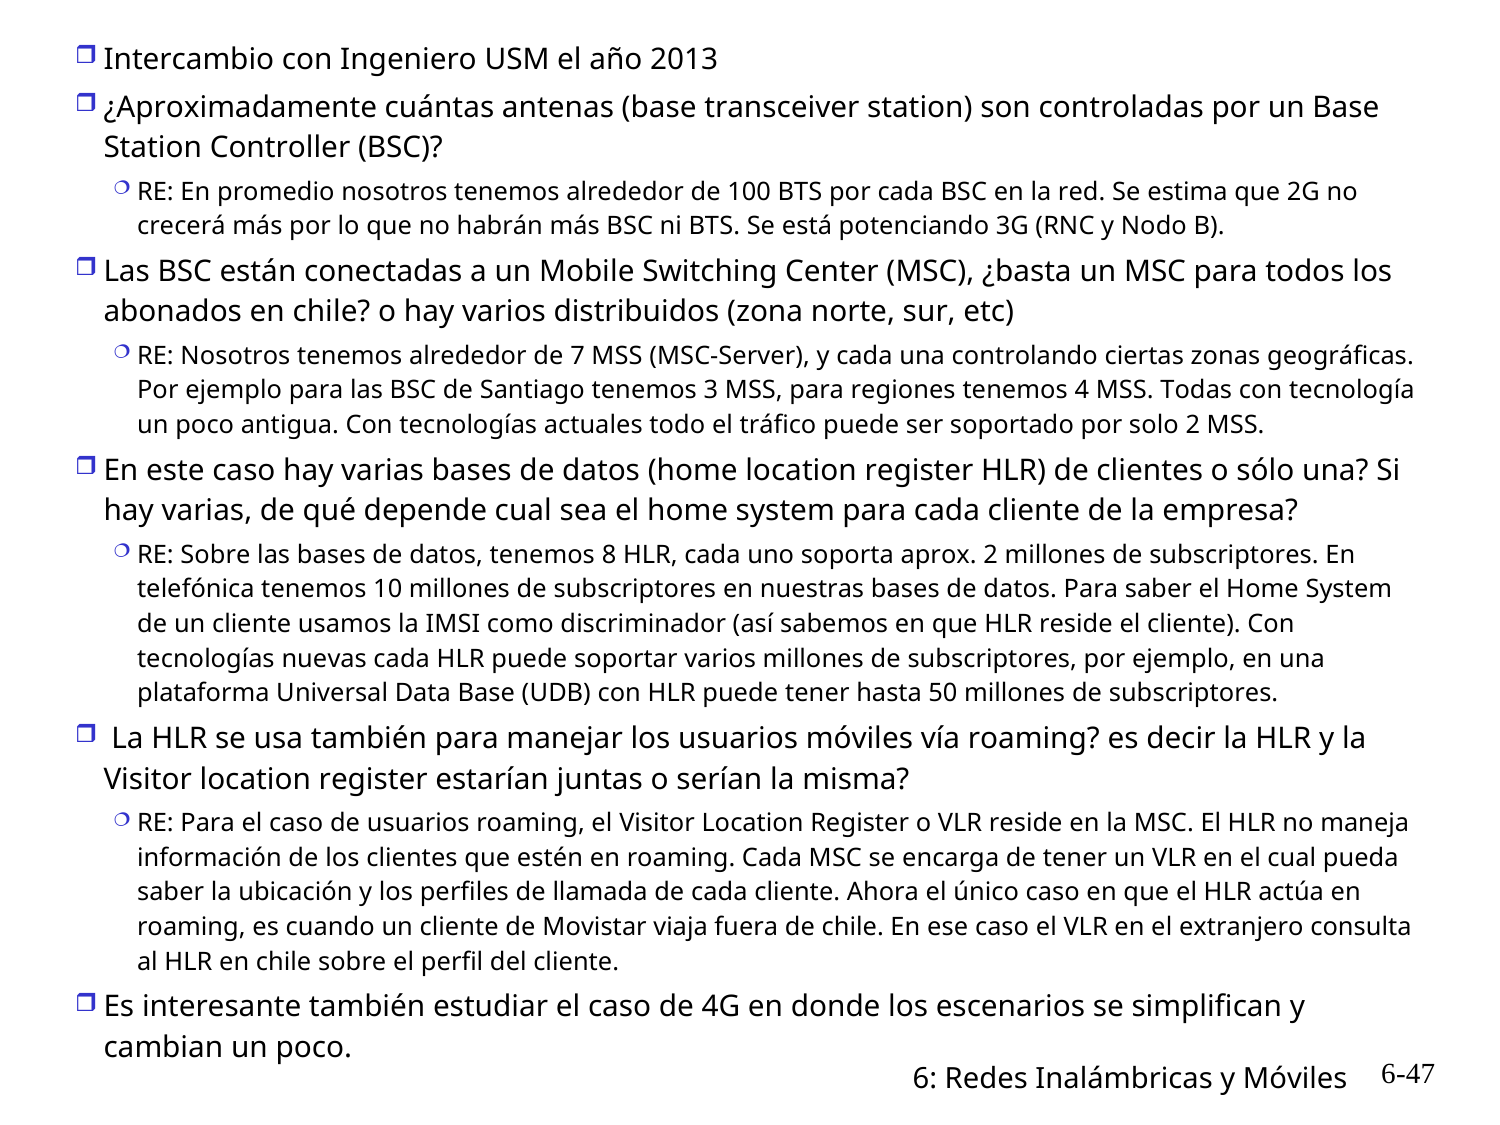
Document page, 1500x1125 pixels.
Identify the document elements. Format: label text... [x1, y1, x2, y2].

list Intercambio con Ingeniero USM el año 2013 ¿Aproximadamente cuántas antenas (base transceiver station) son controladas por un Base Station Controller (BSC)? RE: En promedio nosotros tenemos alrededor de 100 BTS por cada BSC en la red. Se estima que 2G no crecerá más por lo que no habrán más BSC ni BTS. Se está potenciando 3G (RNC y Nodo B). Las BSC están conectadas a un Mobile Switching Center (MSC), ¿basta un MSC para todos los abonados en chile? o hay varios distribuidos (zona norte, sur, etc) RE: Nosotros tenemos alrededor de 7 MSS (MSC-Server), y cada una controlando ciertas zonas geográficas. Por ejemplo para las BSC de Santiago tenemos 3 MSS, para regiones tenemos 4 MSS. Todas con tecnología un poco antigua. Con tecnologías actuales todo el tráfico puede ser soportado por solo 2 MSS. En este caso hay varias bases de datos (home location register HLR) de clientes o sólo una? Si hay varias, de qué depende cual sea el home system para cada cliente de la empresa? RE: Sobre las bases de datos, tenemos 8 HLR, cada uno soporta aprox. 2 millones de subscriptores. En telefónica tenemos 10 millones de subscriptores en nuestras bases de datos. Para saber el Home System de un cliente usamos la IMSI como discriminador (así sabemos en que HLR reside el cliente). Con tecnologías nuevas cada HLR puede soportar varios millones de subscriptores, por ejemplo, en una plataforma Universal Data Base (UDB) con HLR puede tener hasta 50 millones de subscriptores. La HLR se usa también para manejar los usuarios móviles vía roaming? es decir la HLR y la Visitor location register estarían juntas o serían la misma? RE: Para el caso de usuarios roaming, el Visitor Location Register o VLR reside en la MSC. El HLR no maneja información de los clientes que estén en roaming. Cada MSC se encarga de tener un VLR en el cual pueda saber la ubicación y los perfiles de llamada de cada cliente. Ahora el único caso en que el HLR actúa en roaming, es cuando un cliente de Movistar viaja fuera de chile. En ese caso el VLR en el extranjero consulta al HLR en chile sobre el perfil del cliente. Es interesante también estudiar el caso de 4G en donde los escenarios se simplifican y cambian un poco. [75, 37, 1426, 1088]
